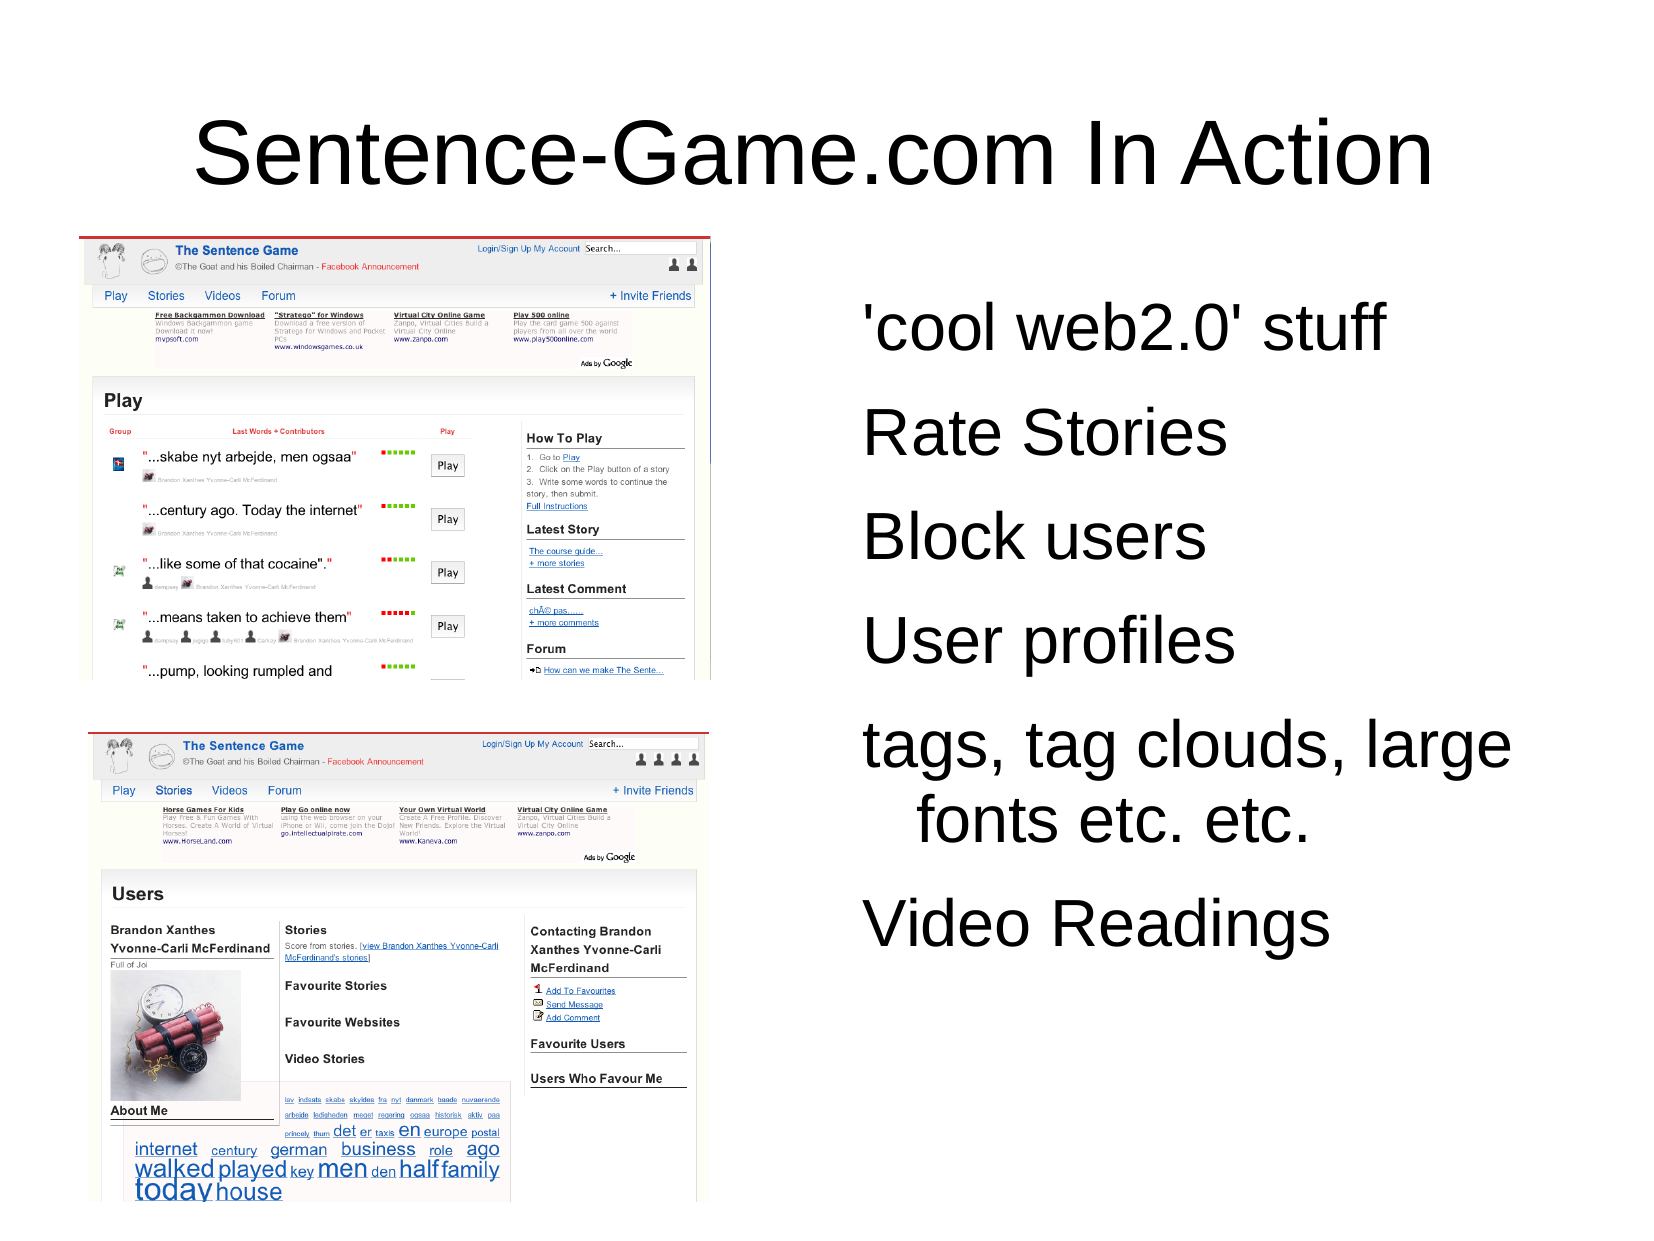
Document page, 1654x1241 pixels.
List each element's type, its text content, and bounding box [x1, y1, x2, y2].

title Sentence-Game.com In Action [82, 56, 1571, 250]
picture [79, 236, 711, 680]
picture [88, 732, 709, 1202]
list 'cool web2.0' stuff Rate Stories Block users User profiles tags, tag clouds, large fonts etc. etc. Video Readings [845, 290, 1572, 1094]
